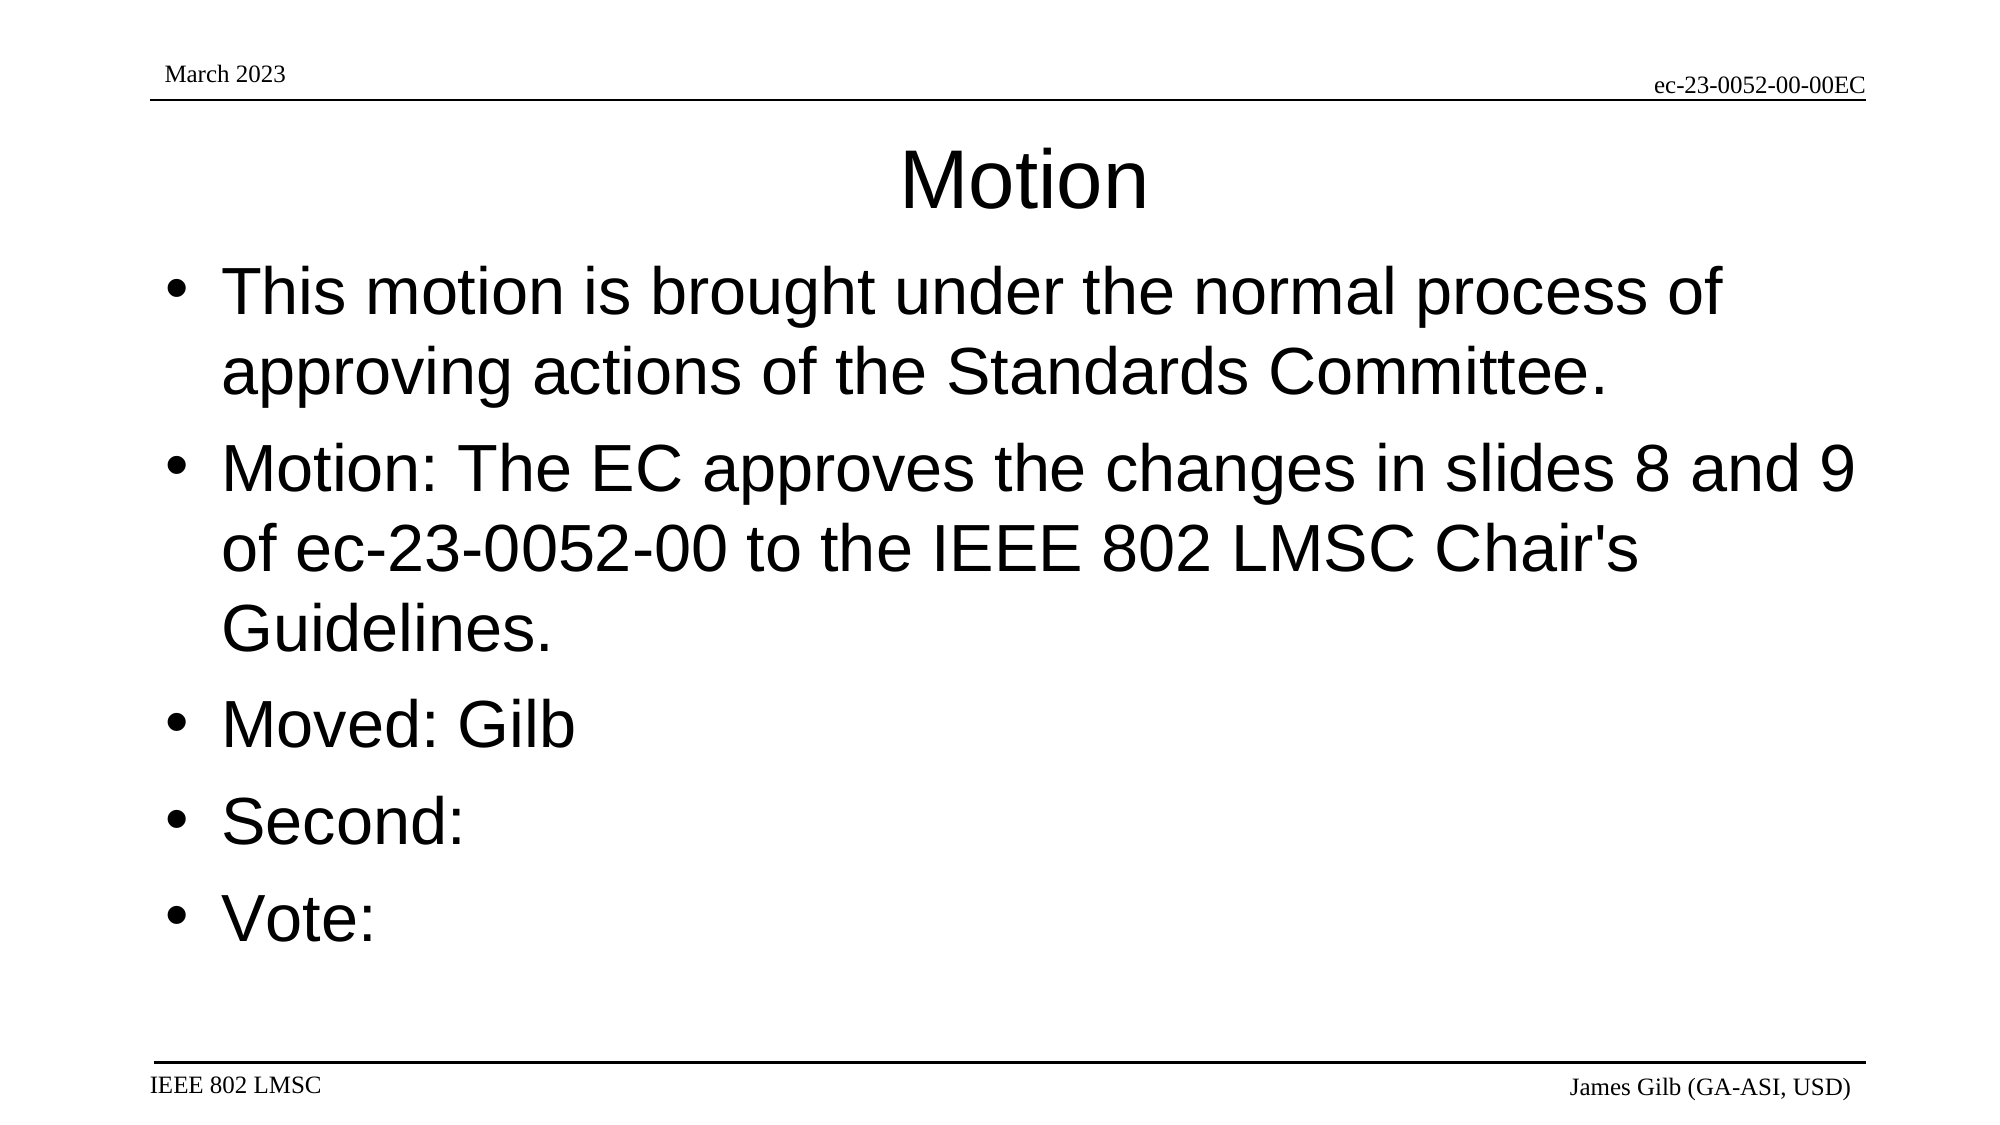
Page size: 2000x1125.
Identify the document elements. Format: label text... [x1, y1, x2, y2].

list This motion is brought under the normal process of approving actions of the Standards Committee. Motion: The EC approves the changes in slides 8 and 9 of ec-23-0052-00 to the IEEE 802 LMSC Chair's Guidelines. Moved: Gilb Second: Vote: [149, 239, 1900, 1051]
title Motion [149, 112, 1900, 238]
